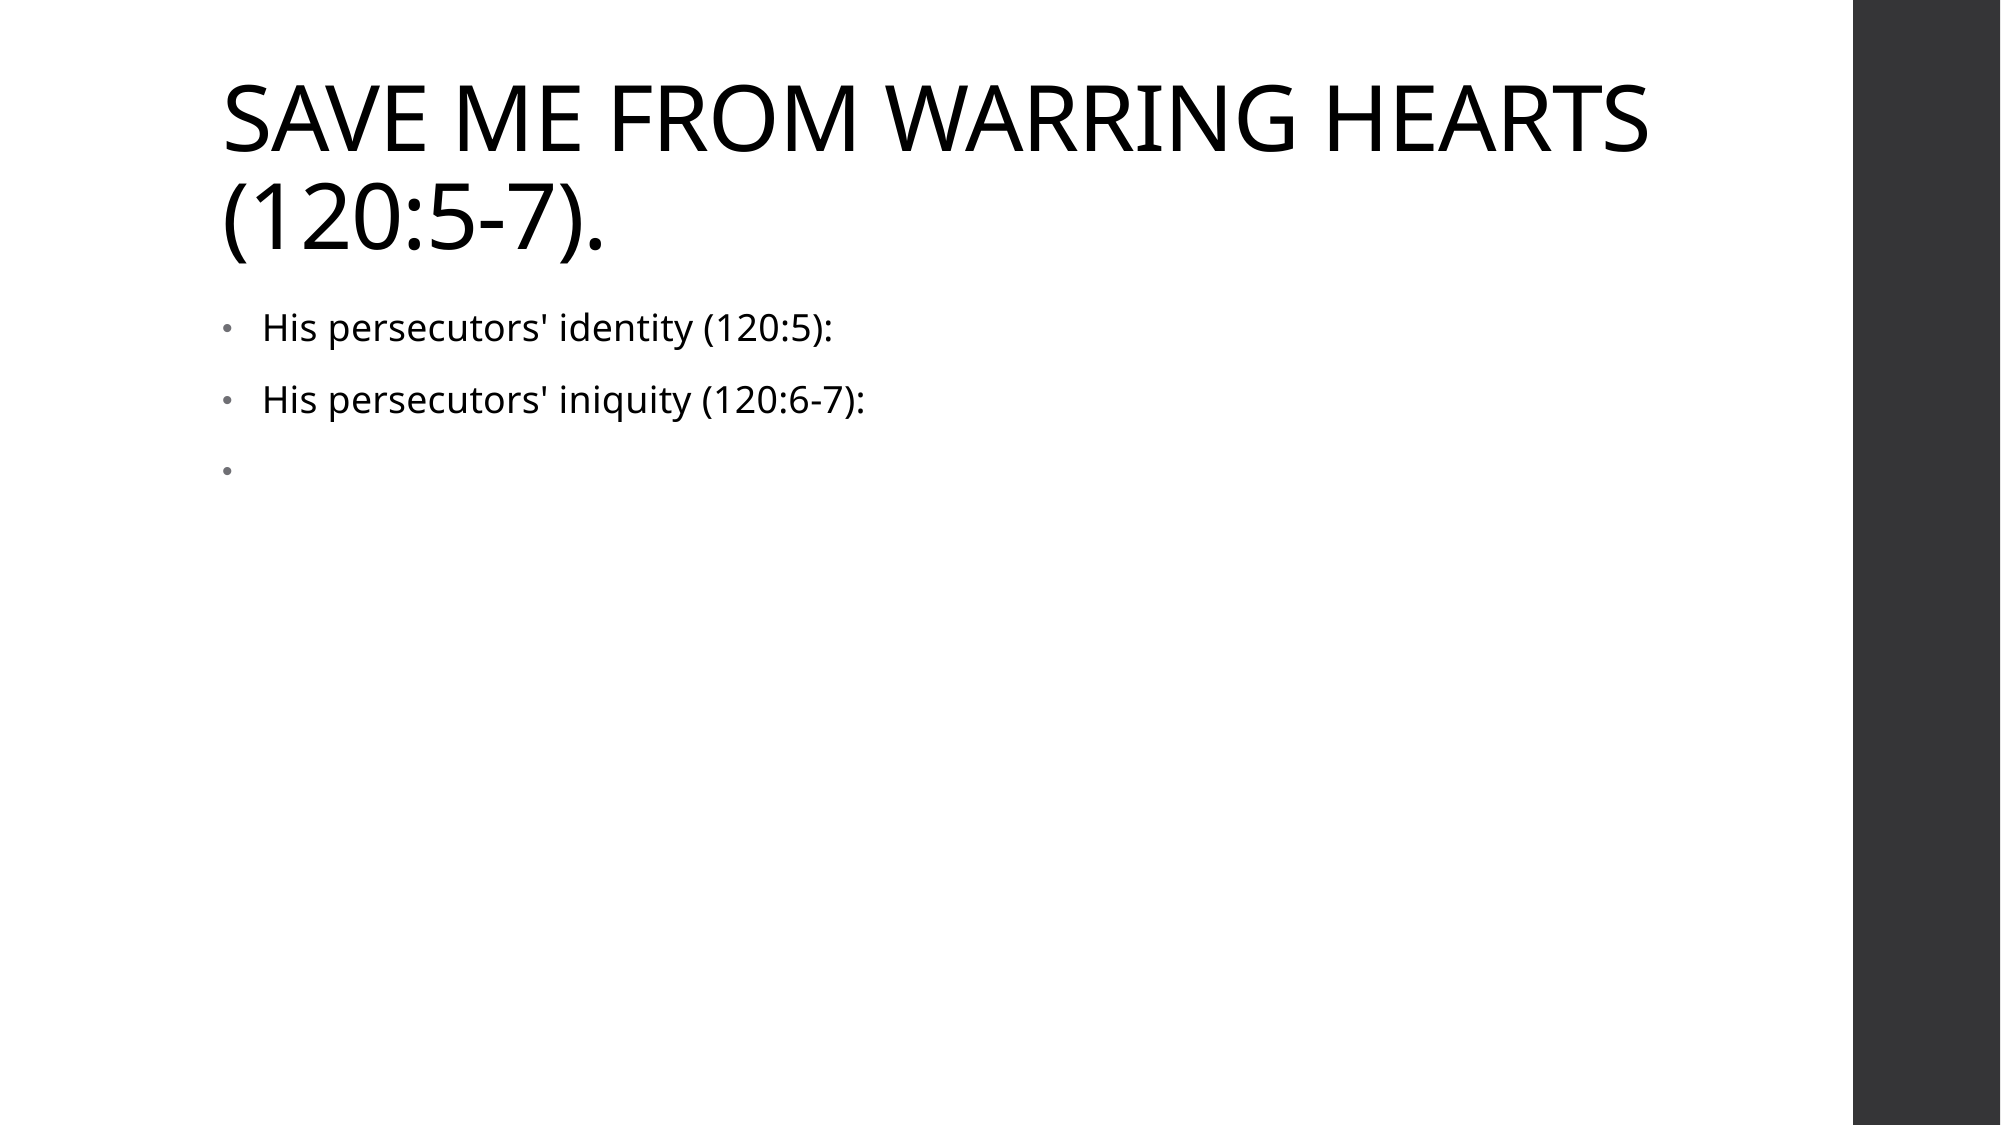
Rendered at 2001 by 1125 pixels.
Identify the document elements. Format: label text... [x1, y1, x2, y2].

title SAVE ME FROM WARRING HEARTS (120:5-7). [206, 60, 1797, 278]
list His persecutors' identity (120:5): His persecutors' iniquity (120:6-7): [206, 299, 1617, 1014]
